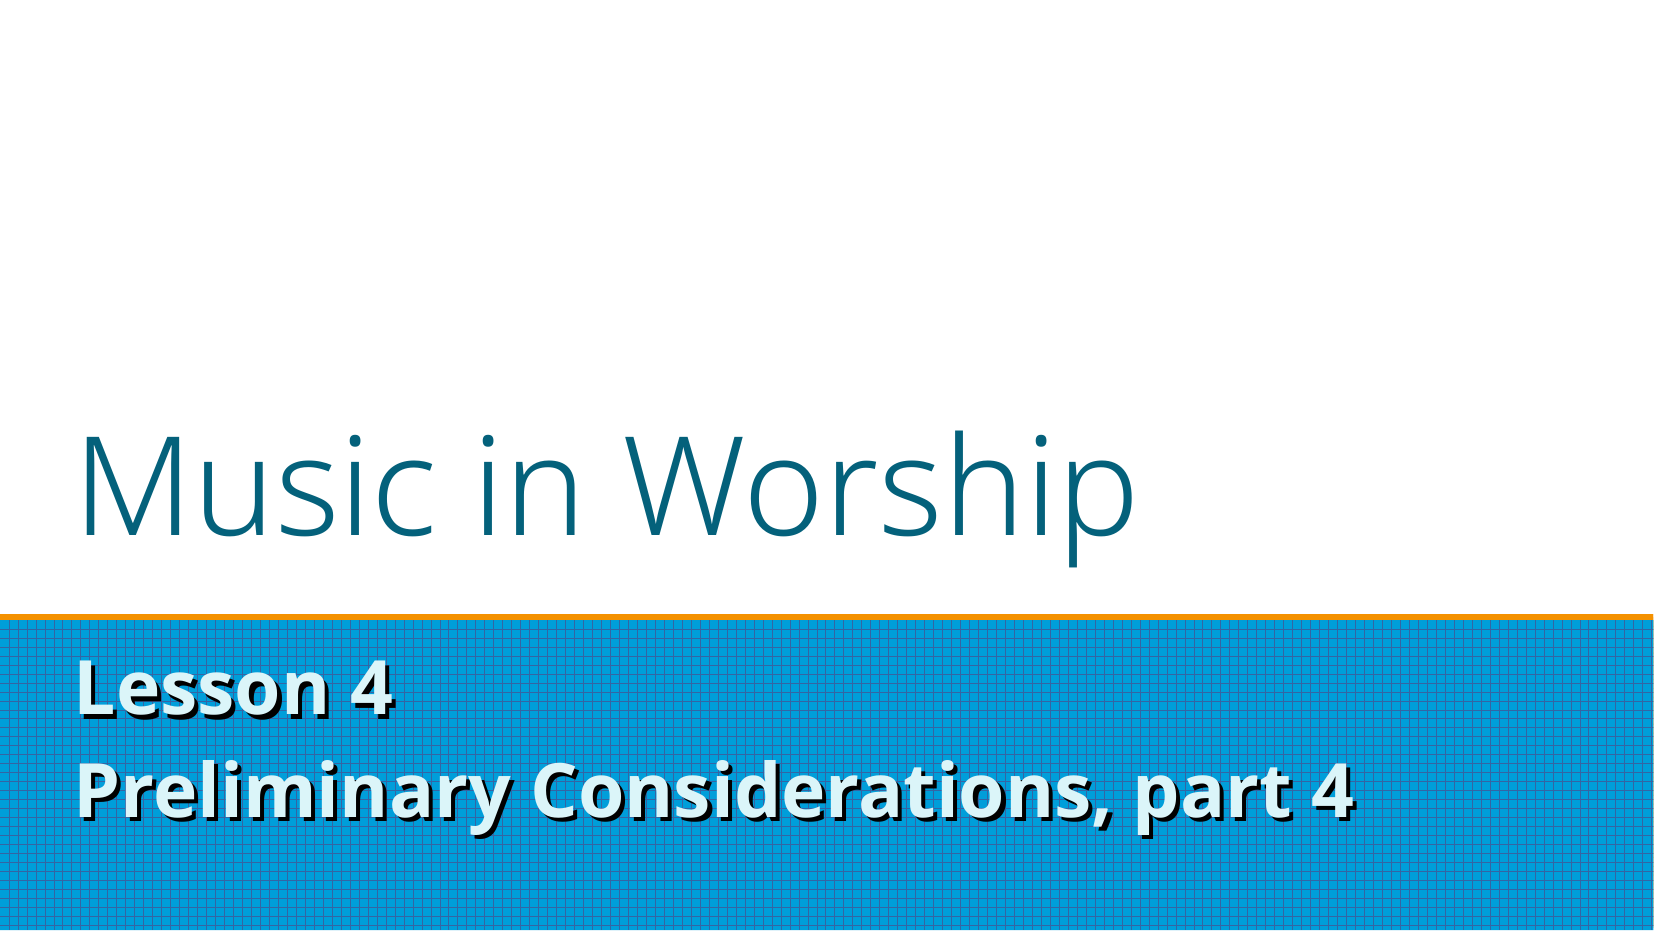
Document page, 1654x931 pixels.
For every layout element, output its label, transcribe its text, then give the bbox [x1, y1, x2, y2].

title Music in Worship [73, 44, 1551, 576]
subtitle Lesson 4 Preliminary Considerations, part 4 [73, 634, 1551, 840]
